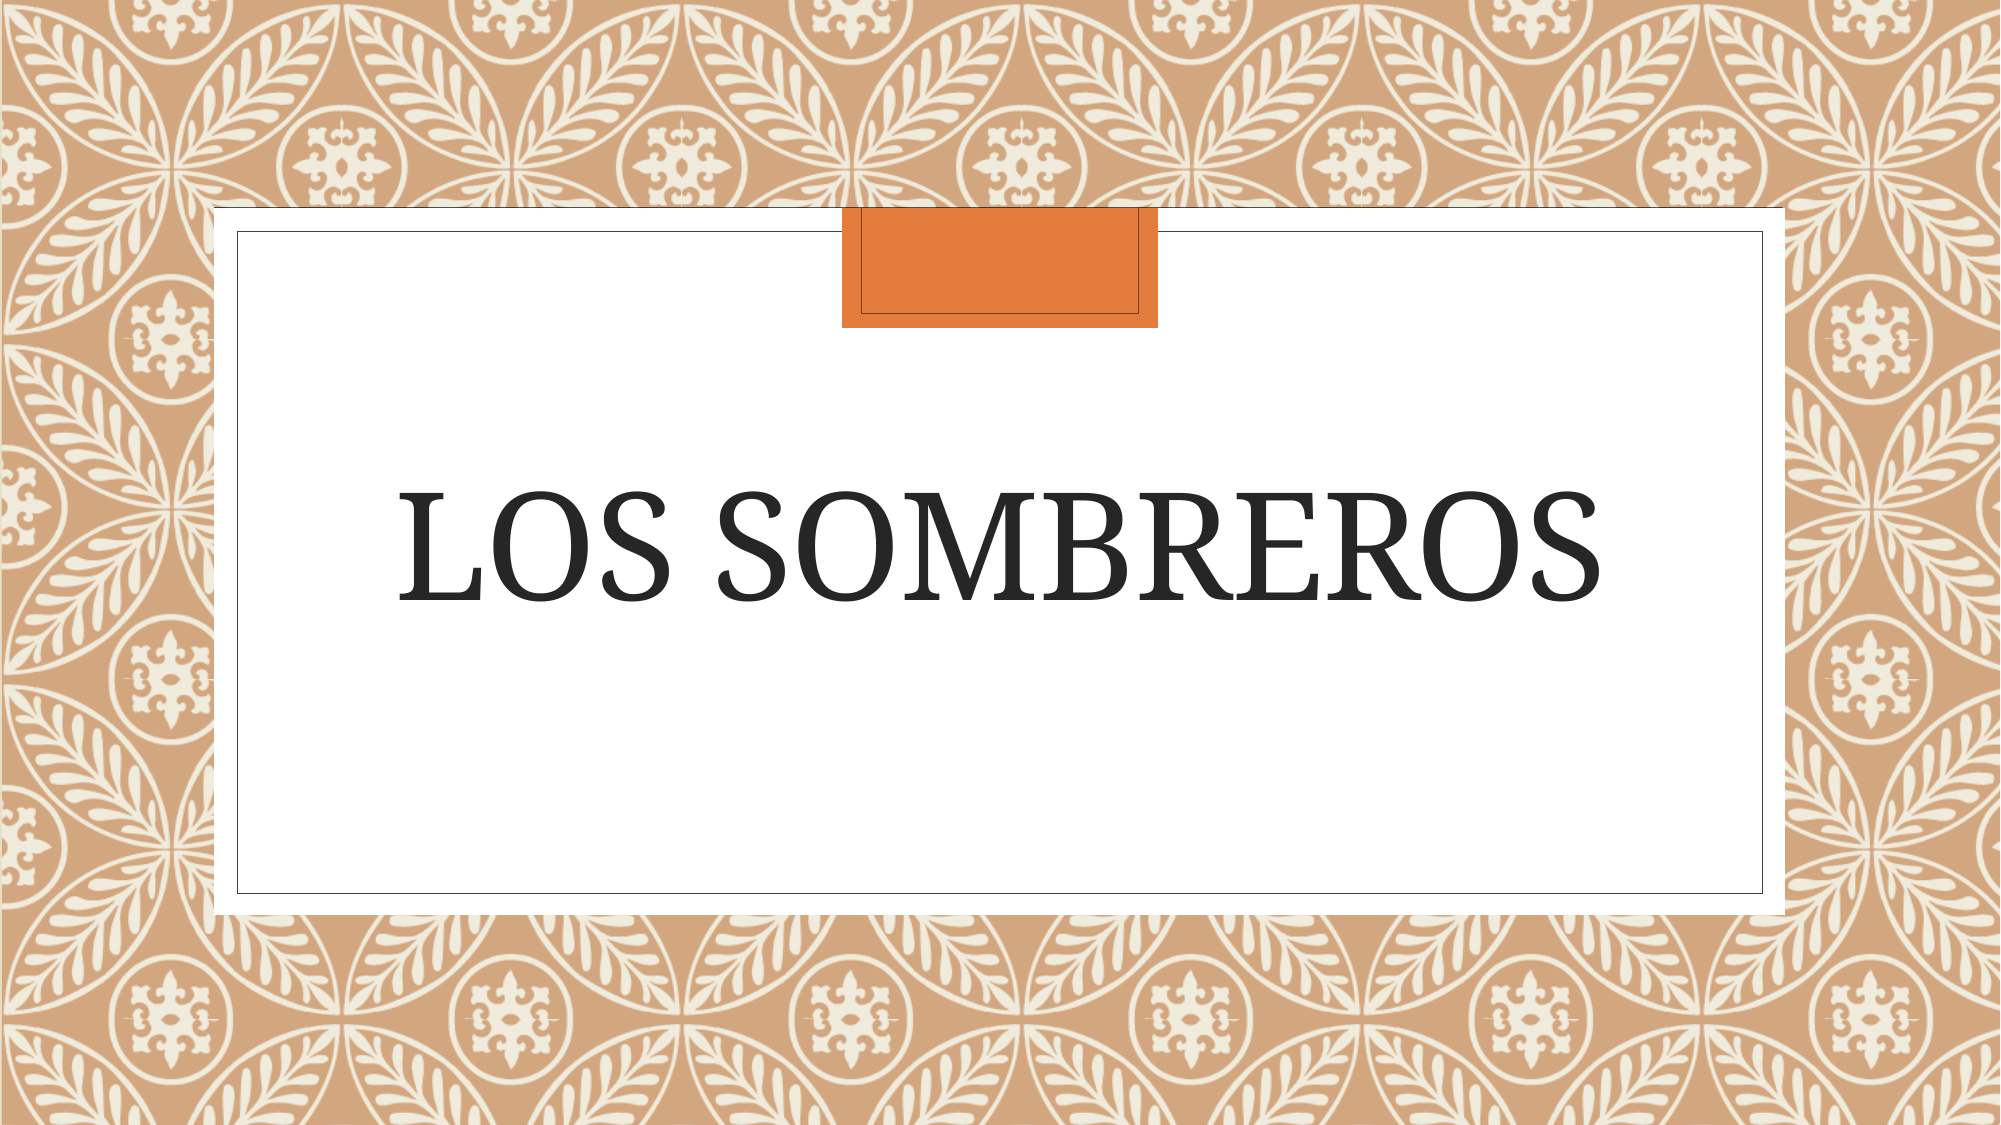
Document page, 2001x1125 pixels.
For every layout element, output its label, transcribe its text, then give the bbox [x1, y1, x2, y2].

title Los sombreros [256, 343, 1745, 769]
